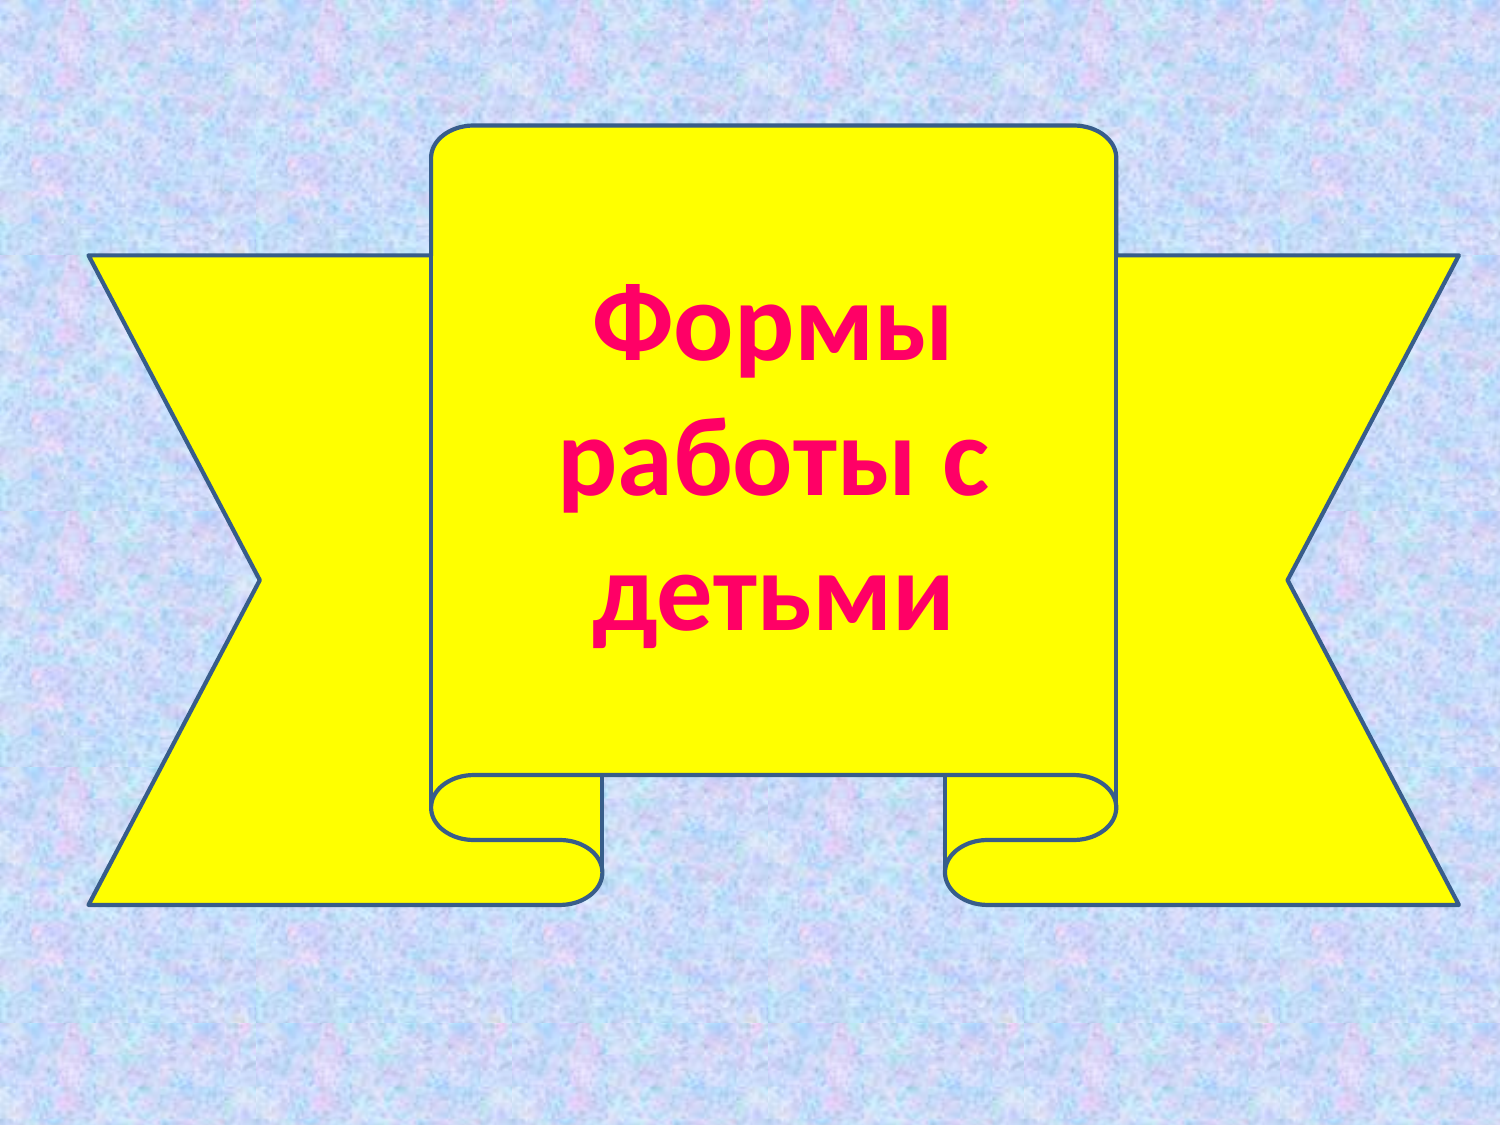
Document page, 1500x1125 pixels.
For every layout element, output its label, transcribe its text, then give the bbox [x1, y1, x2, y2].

title [75, 45, 1426, 233]
text_box Формы работы с детьми [88, 125, 1459, 905]
